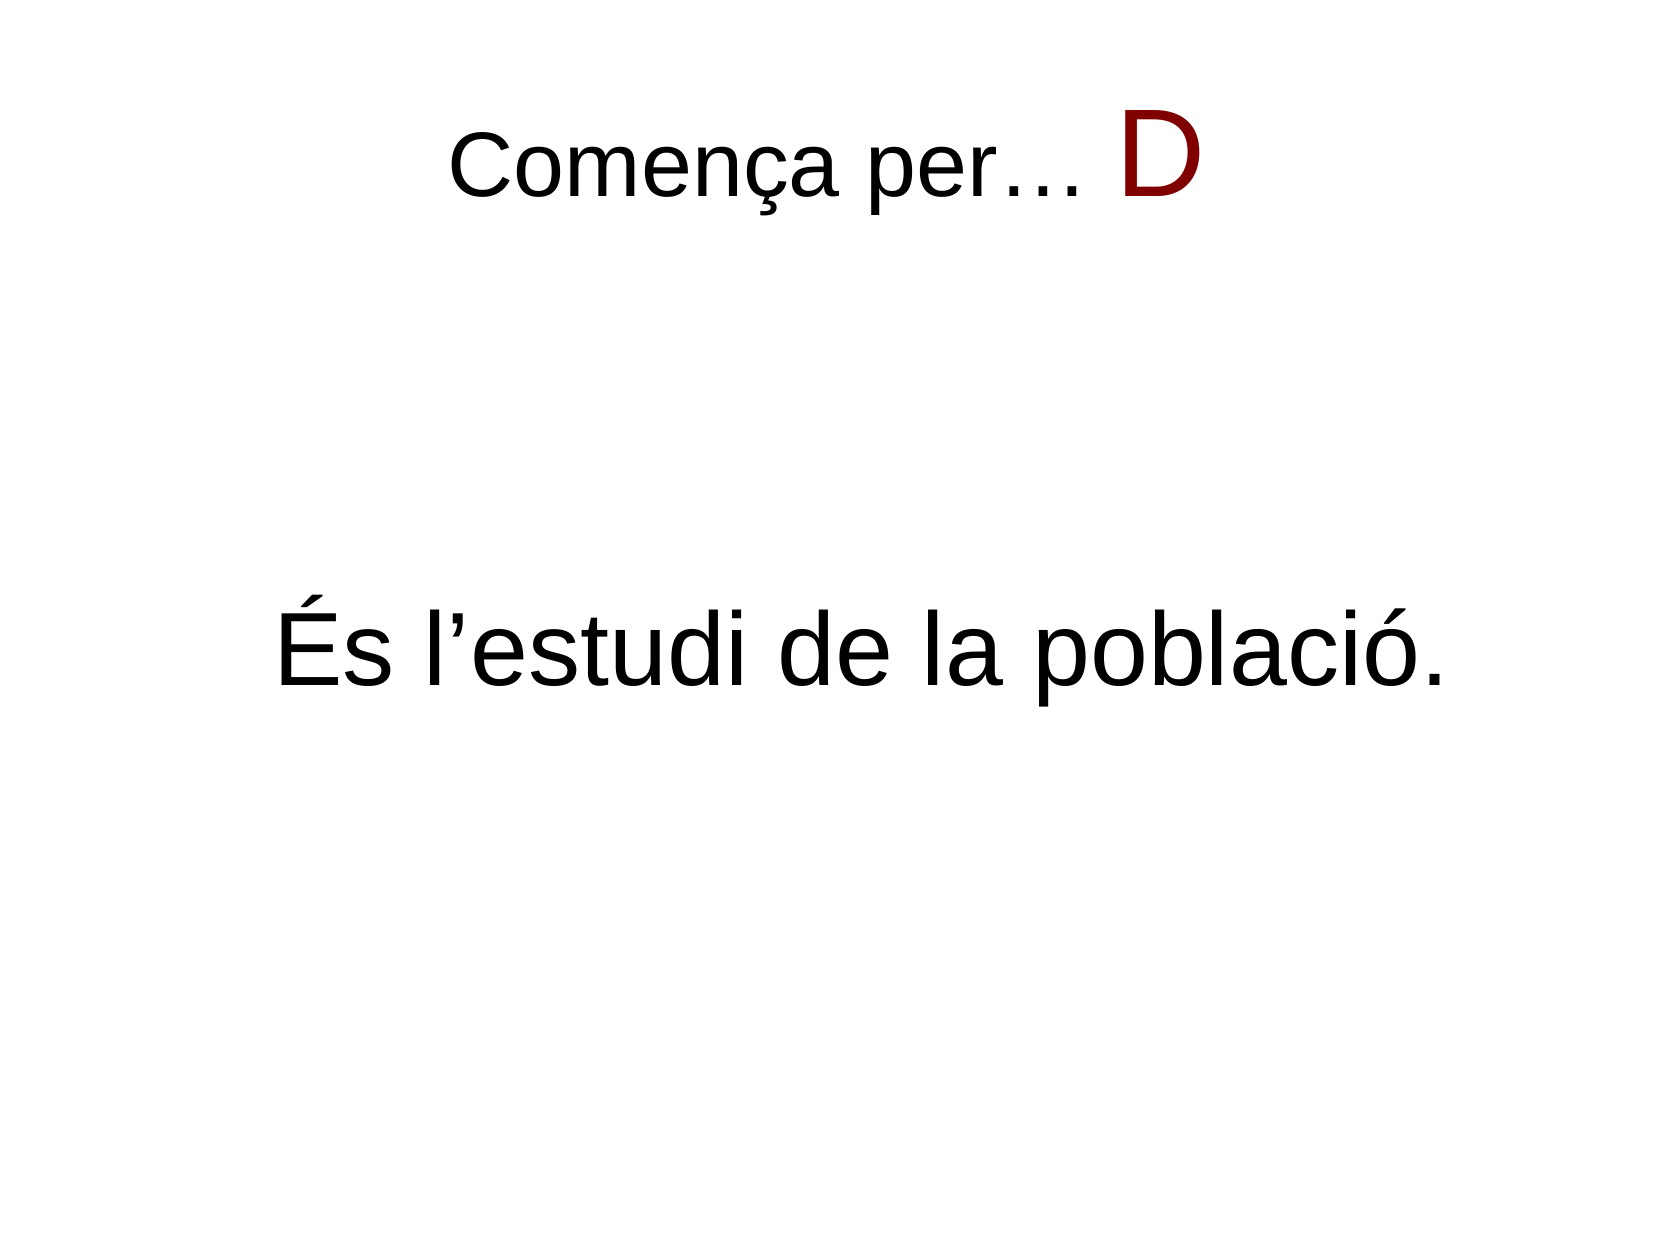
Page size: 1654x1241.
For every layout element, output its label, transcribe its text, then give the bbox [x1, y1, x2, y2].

title Comença per… D [82, 49, 1571, 257]
list És l’estudi de la població. [82, 290, 1571, 1010]
